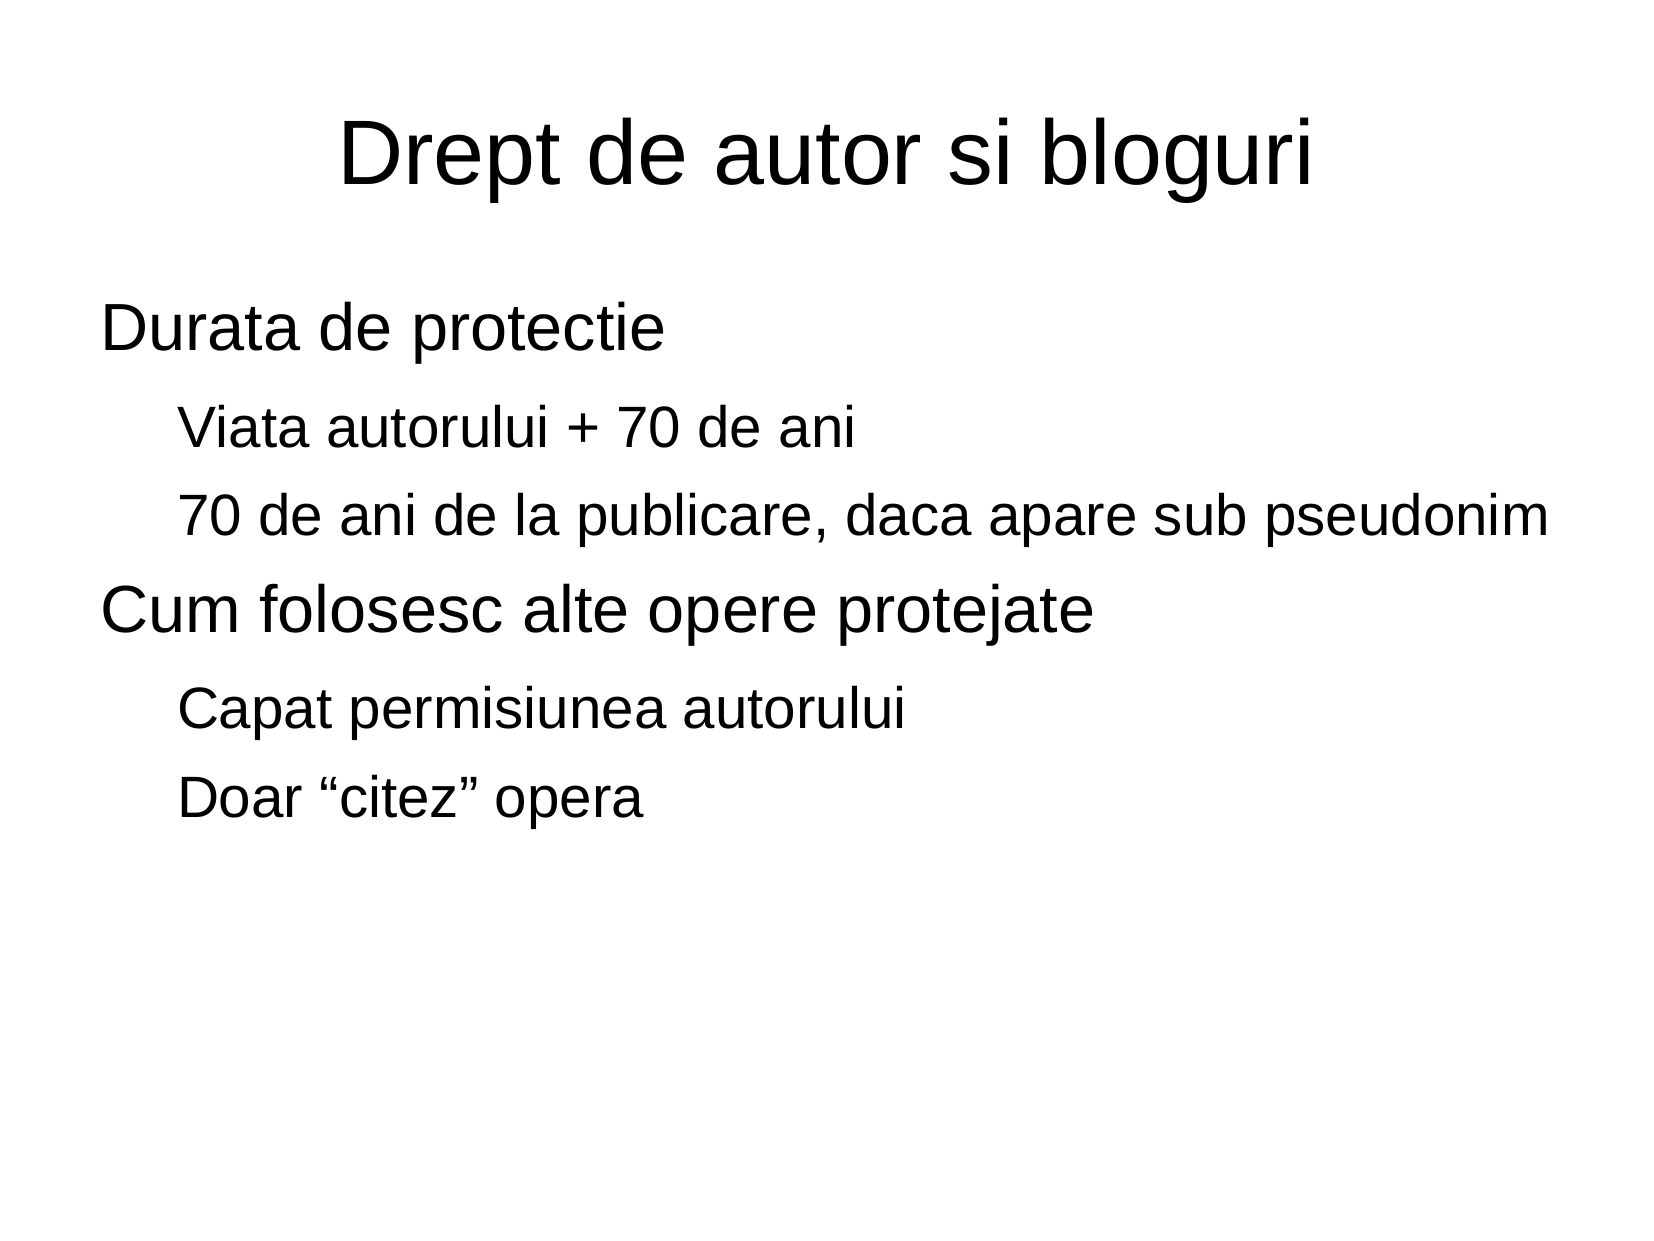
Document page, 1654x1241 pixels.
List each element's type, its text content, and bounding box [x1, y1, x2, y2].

list Durata de protectie Viata autorului + 70 de ani 70 de ani de la publicare, daca apare sub pseudonim Cum folosesc alte opere protejate Capat permisiunea autorului Doar “citez” opera [82, 290, 1571, 1109]
title Drept de autor si bloguri [82, 49, 1571, 257]
